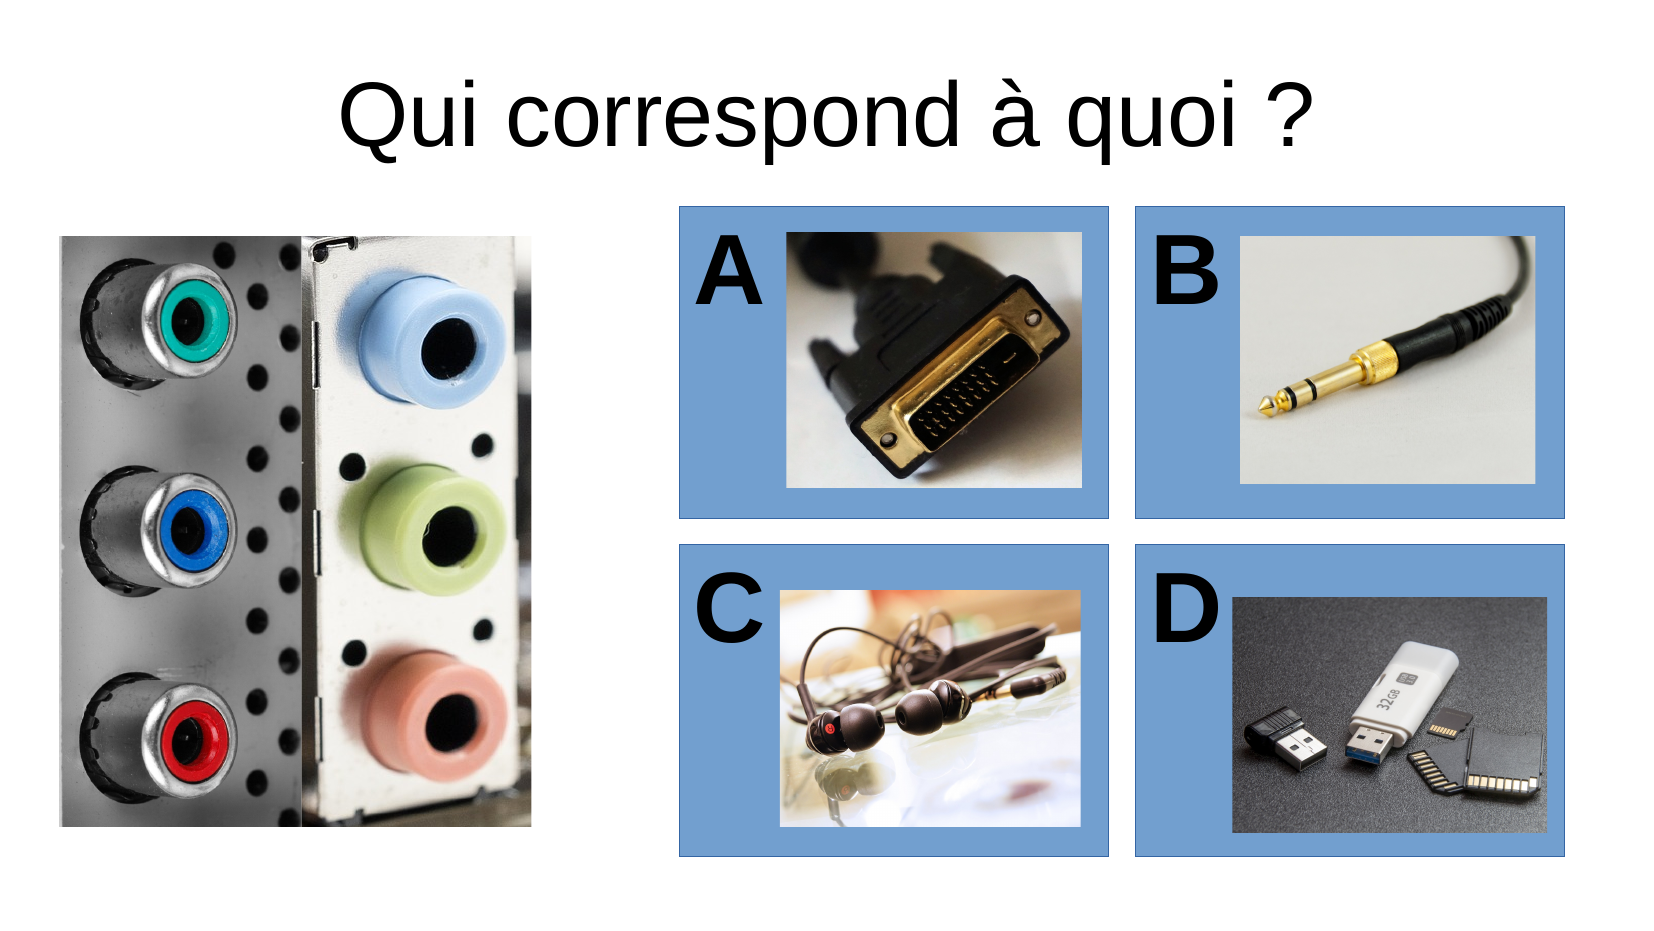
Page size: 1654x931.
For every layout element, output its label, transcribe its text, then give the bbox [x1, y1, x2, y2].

text_box A [679, 206, 1109, 519]
text_box D [1135, 544, 1565, 857]
text_box C [679, 544, 1109, 857]
picture [786, 232, 1082, 488]
picture [1240, 236, 1536, 484]
picture [779, 590, 1081, 827]
text_box B [1135, 206, 1565, 519]
picture [59, 236, 532, 827]
picture [1232, 597, 1548, 833]
title Qui correspond à quoi ? [82, 37, 1571, 193]
